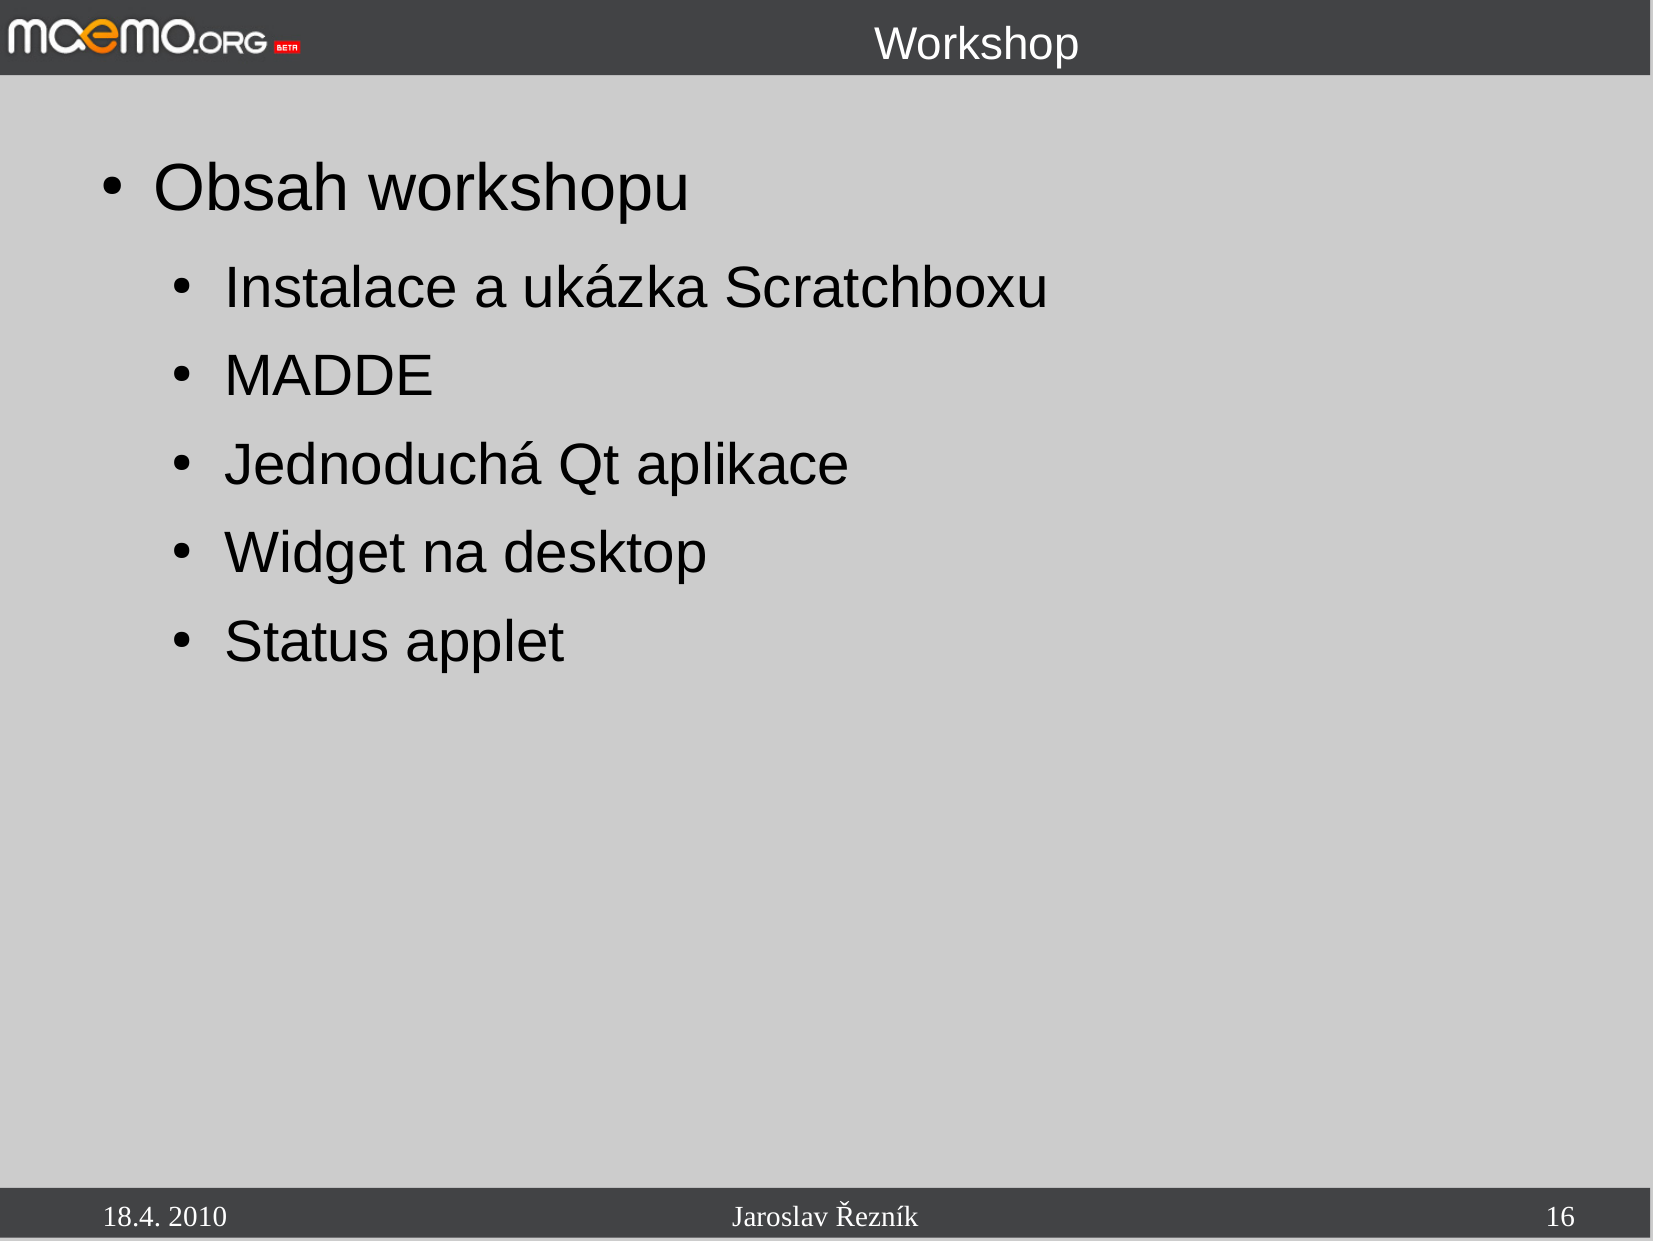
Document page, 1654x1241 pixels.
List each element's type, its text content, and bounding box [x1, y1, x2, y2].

list Obsah workshopu Instalace a ukázka Scratchboxu MADDE Jednoduchá Qt aplikace Widget na desktop Status applet [82, 150, 1571, 1095]
title Workshop [379, 17, 1576, 70]
picture [0, 0, 317, 64]
